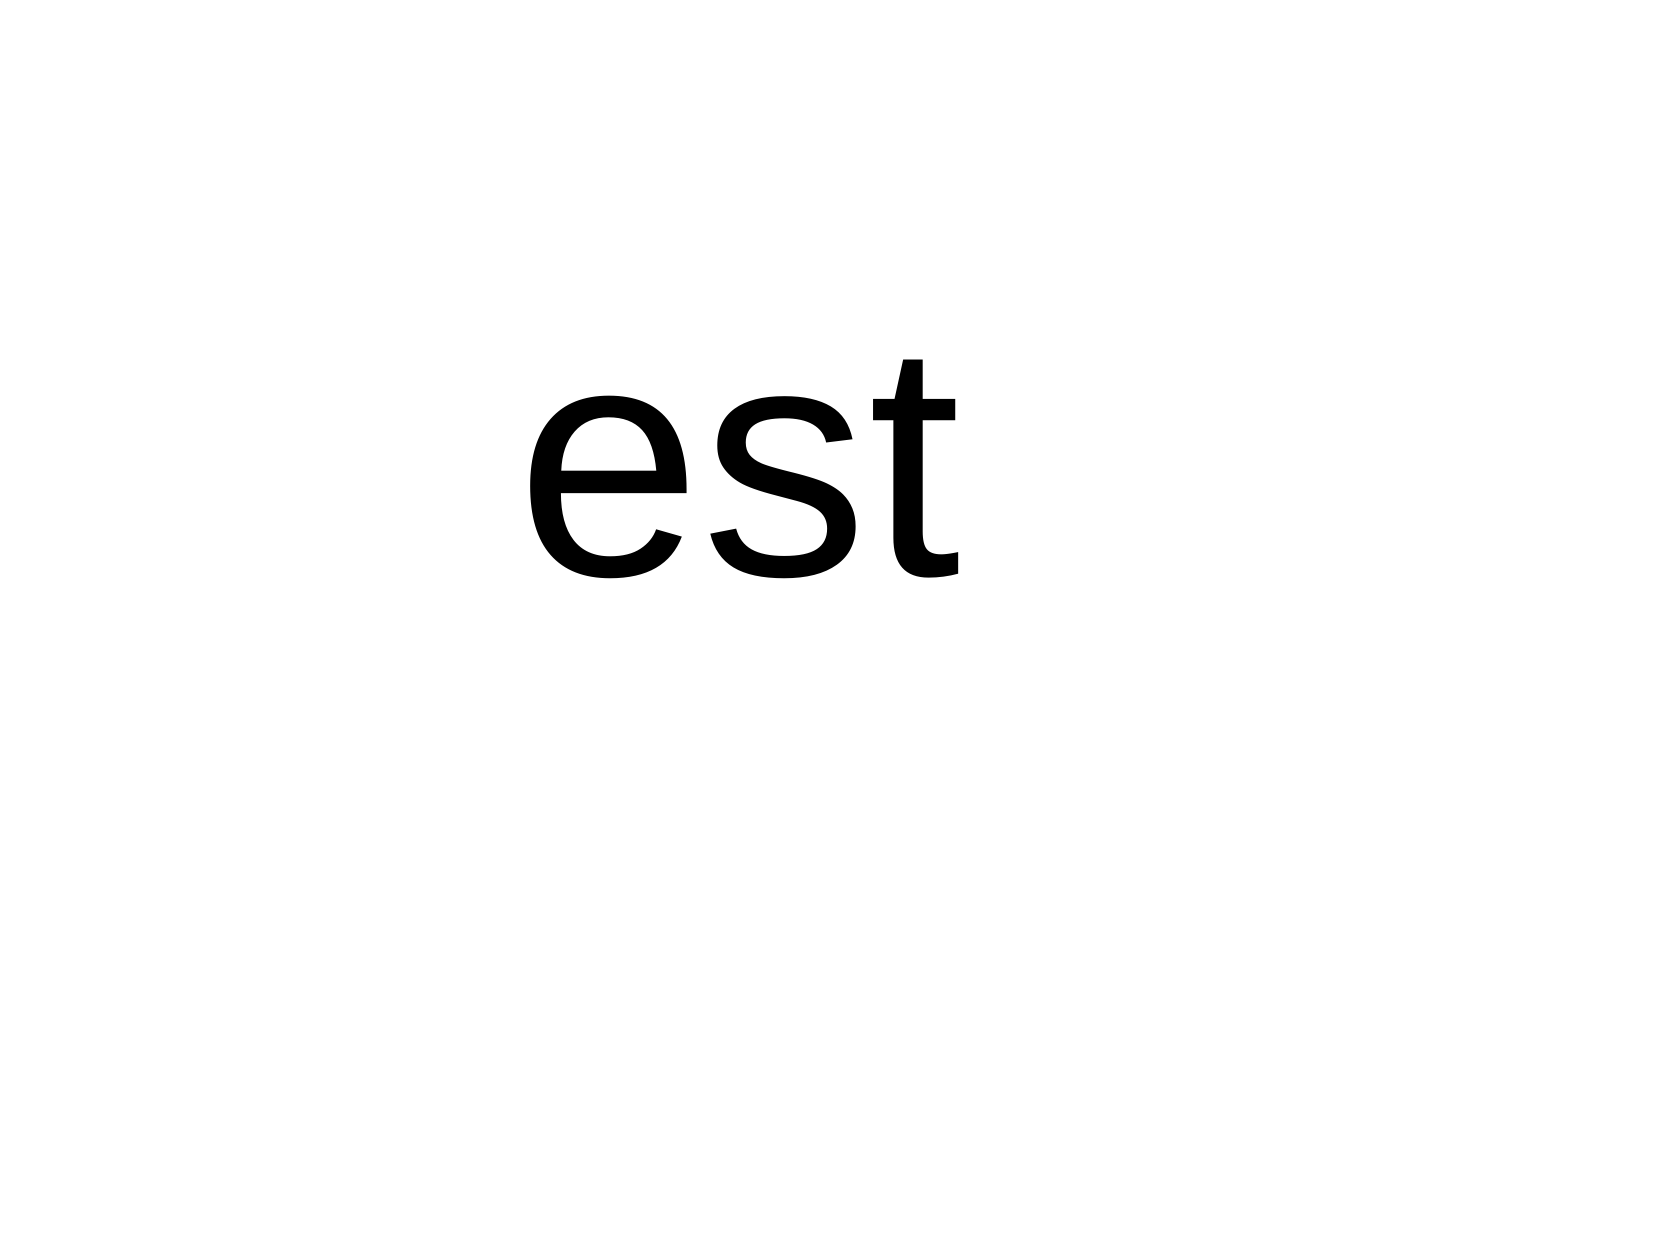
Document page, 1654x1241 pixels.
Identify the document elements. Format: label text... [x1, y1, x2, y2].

text_box est [501, 265, 1447, 653]
